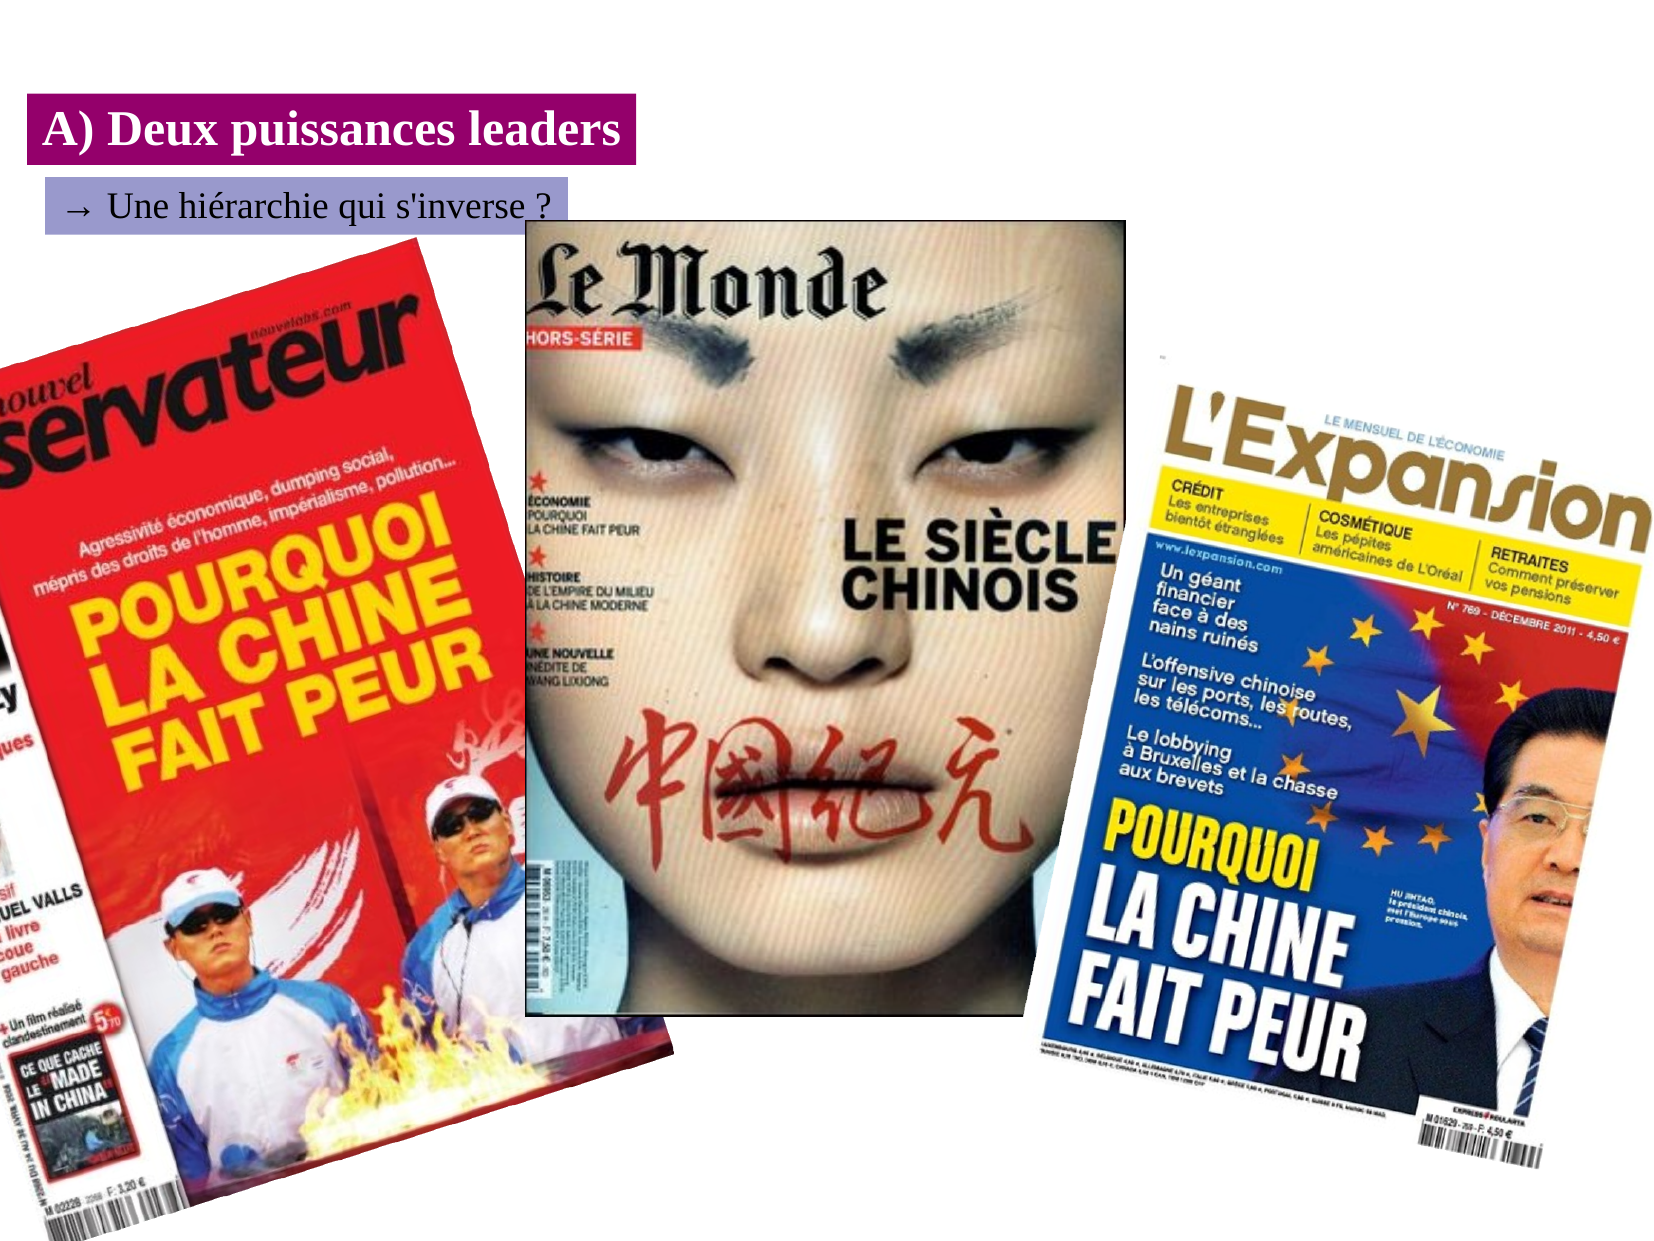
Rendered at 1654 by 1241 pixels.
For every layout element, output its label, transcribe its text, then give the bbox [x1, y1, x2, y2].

text_box A) Deux puissances leaders [27, 93, 637, 165]
text_box → Une hiérarchie qui s'inverse ? [45, 177, 568, 235]
picture [0, 220, 1654, 1241]
